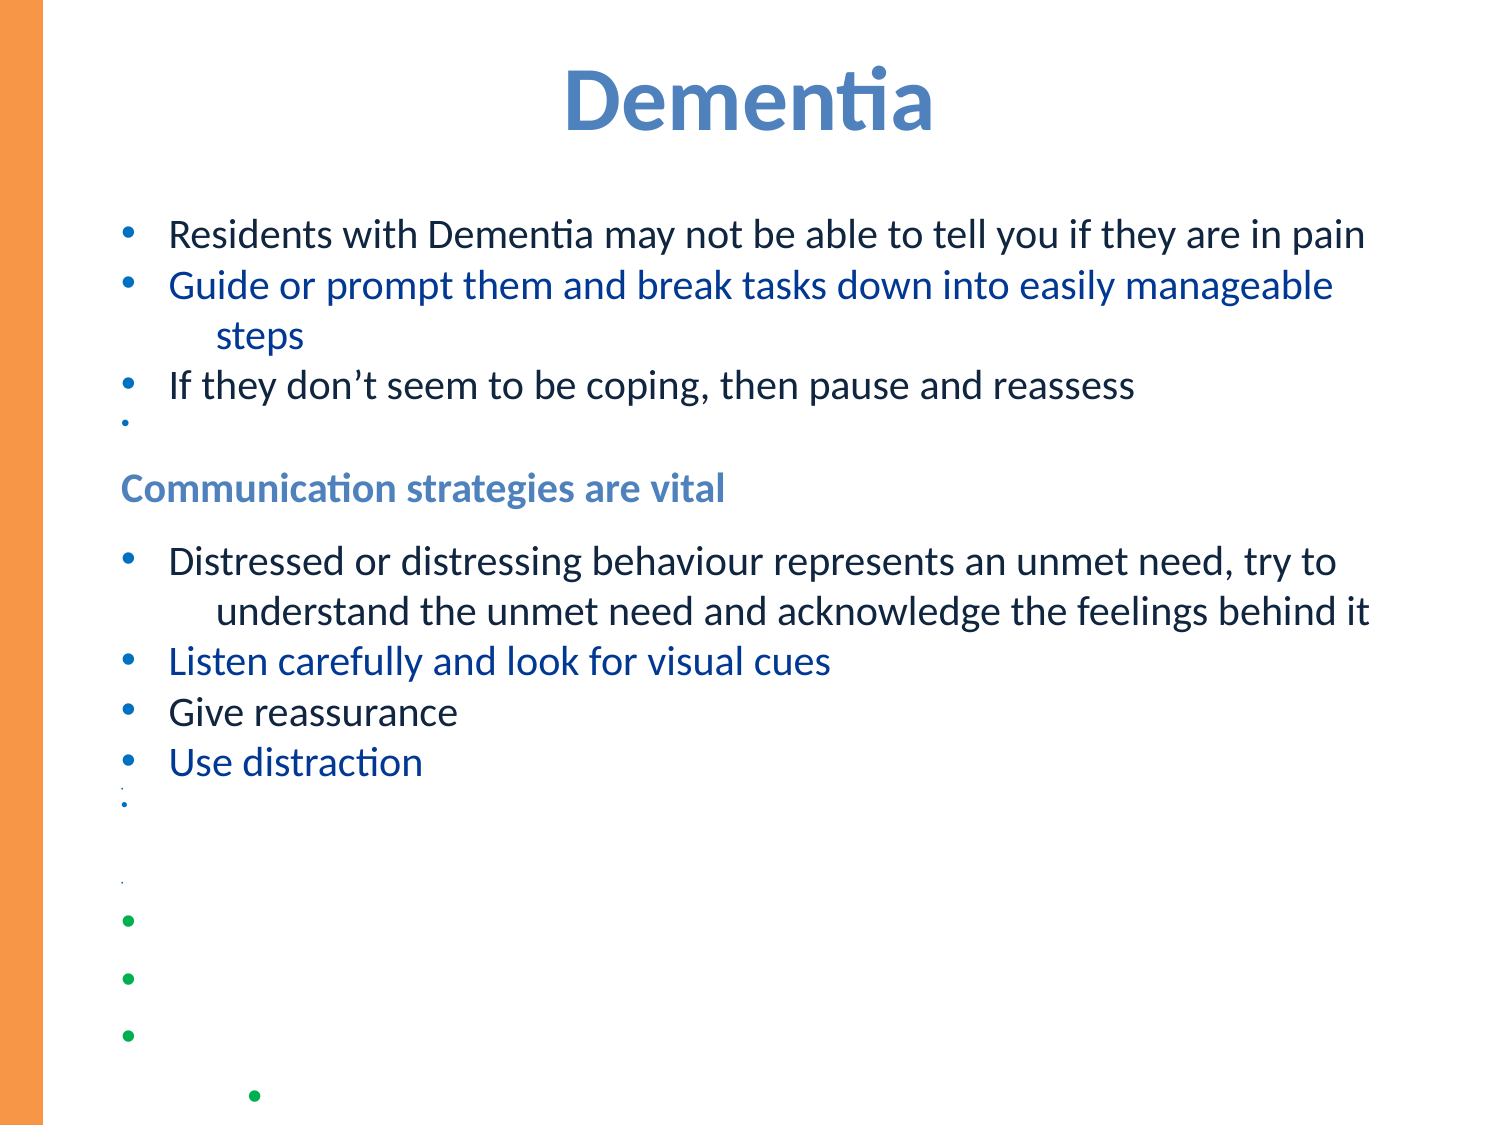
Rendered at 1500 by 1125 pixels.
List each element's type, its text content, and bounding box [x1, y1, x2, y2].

list Residents with Dementia may not be able to tell you if they are in pain Guide or prompt them and break tasks down into easily manageable steps If they don’t seem to be coping, then pause and reassess Communication strategies are vital Distressed or distressing behaviour represents an unmet need, try to understand the unmet need and acknowledge the feelings behind it Listen carefully and look for visual cues Give reassurance Use distraction [106, 174, 1394, 857]
text_box [0, 0, 41, 1125]
title Dementia [75, 0, 1426, 188]
